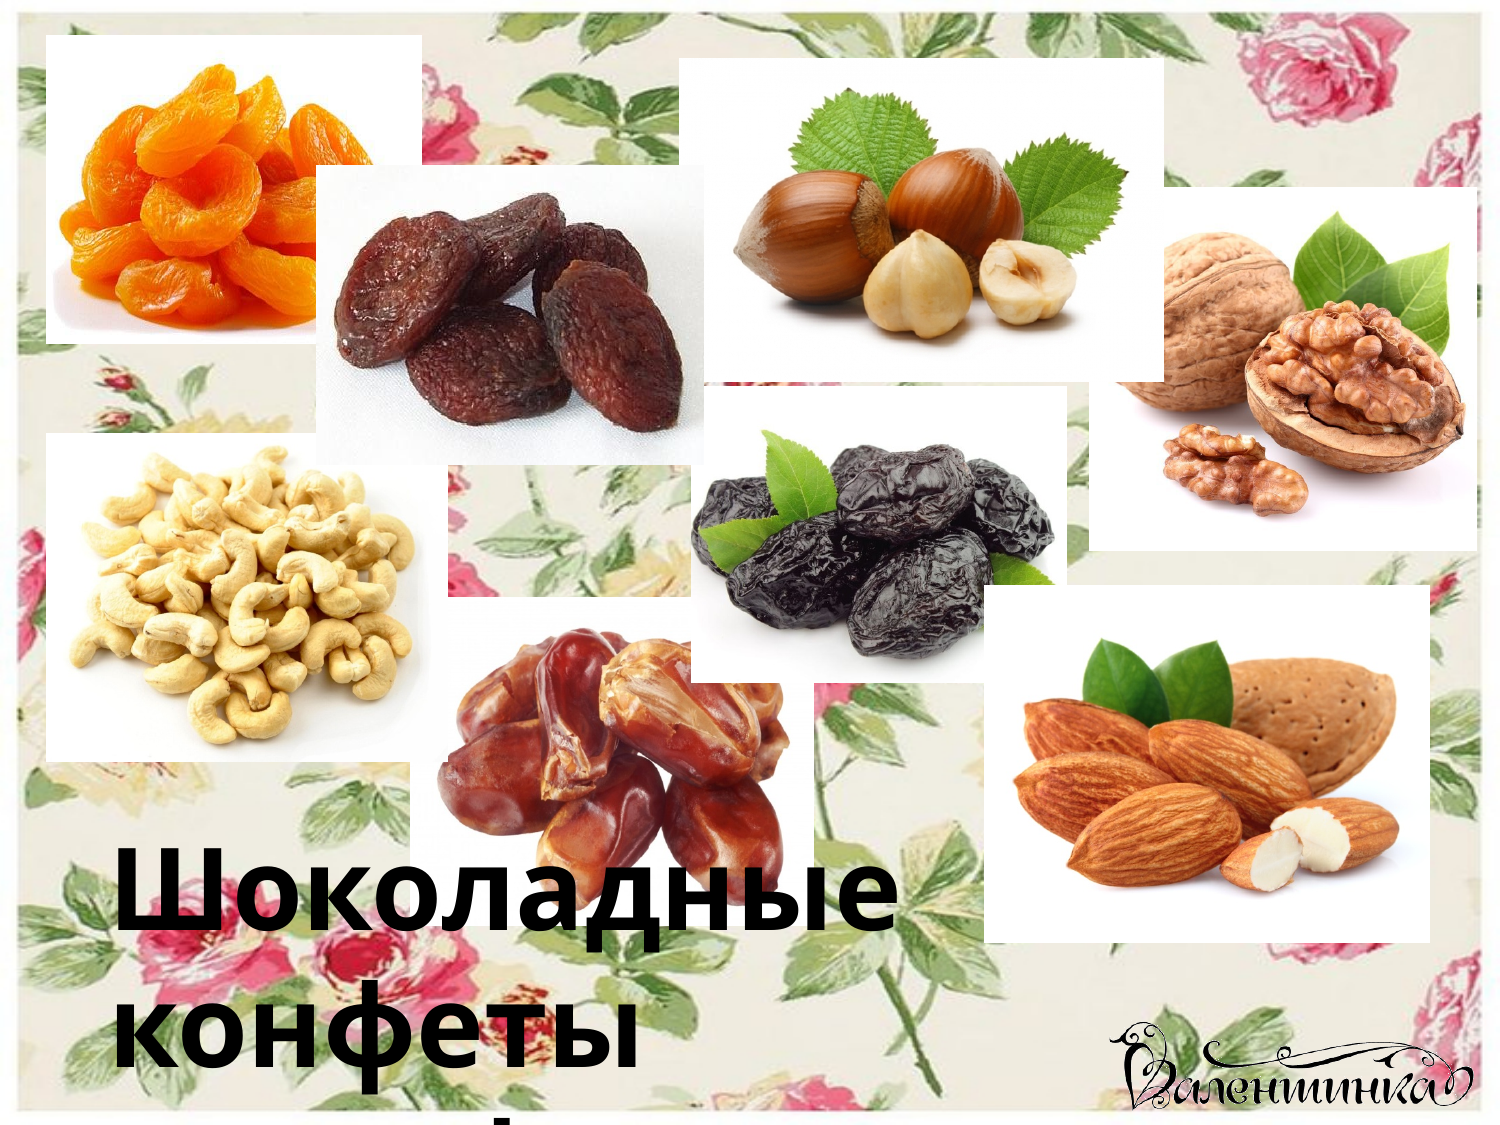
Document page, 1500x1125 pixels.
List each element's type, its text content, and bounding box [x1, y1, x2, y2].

text_box Шоколадные конфеты с сухофруктами и орехами! [93, 808, 1243, 1125]
picture [0, 0, 1500, 1125]
